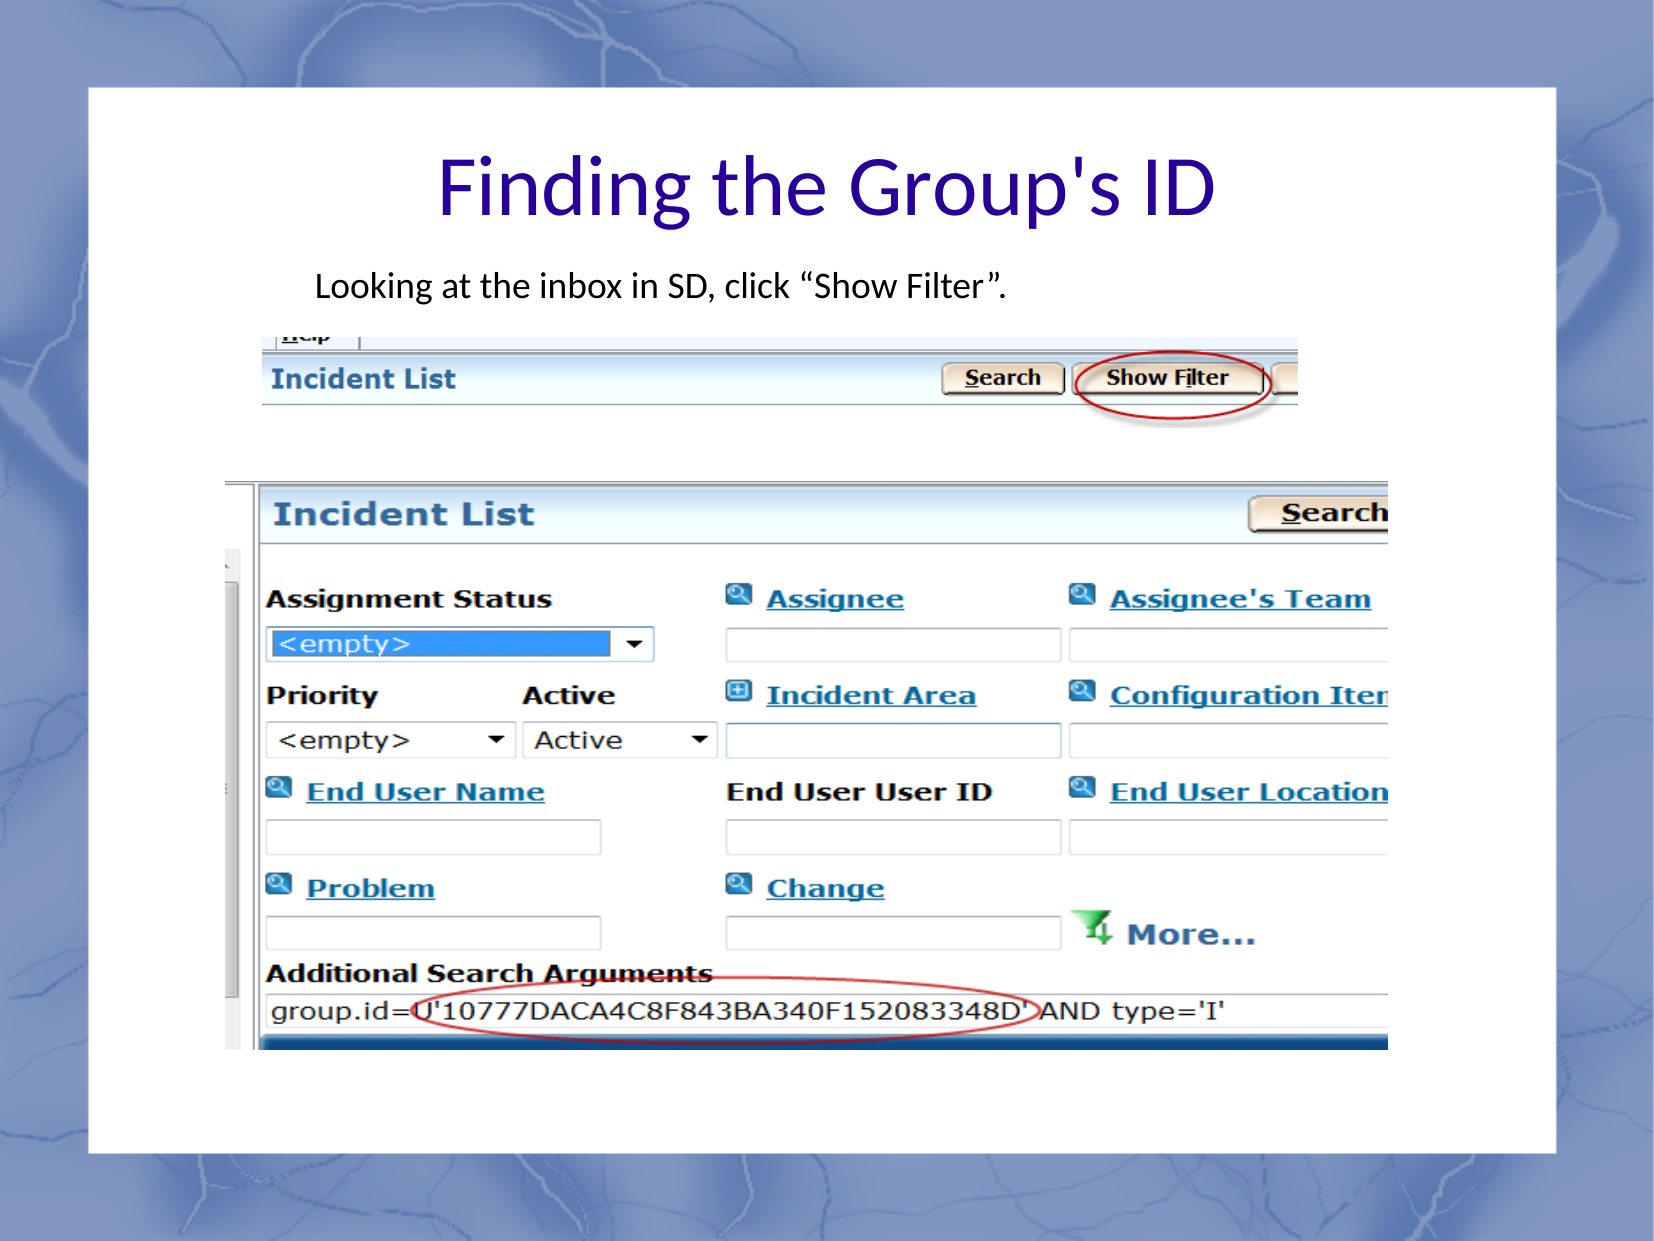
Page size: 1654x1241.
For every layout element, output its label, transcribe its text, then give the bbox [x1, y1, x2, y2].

text_box Looking at the inbox in SD, click “Show Filter”. [300, 262, 1313, 324]
title Finding the Group's ID [118, 90, 1536, 298]
picture [0, 0, 1654, 1241]
